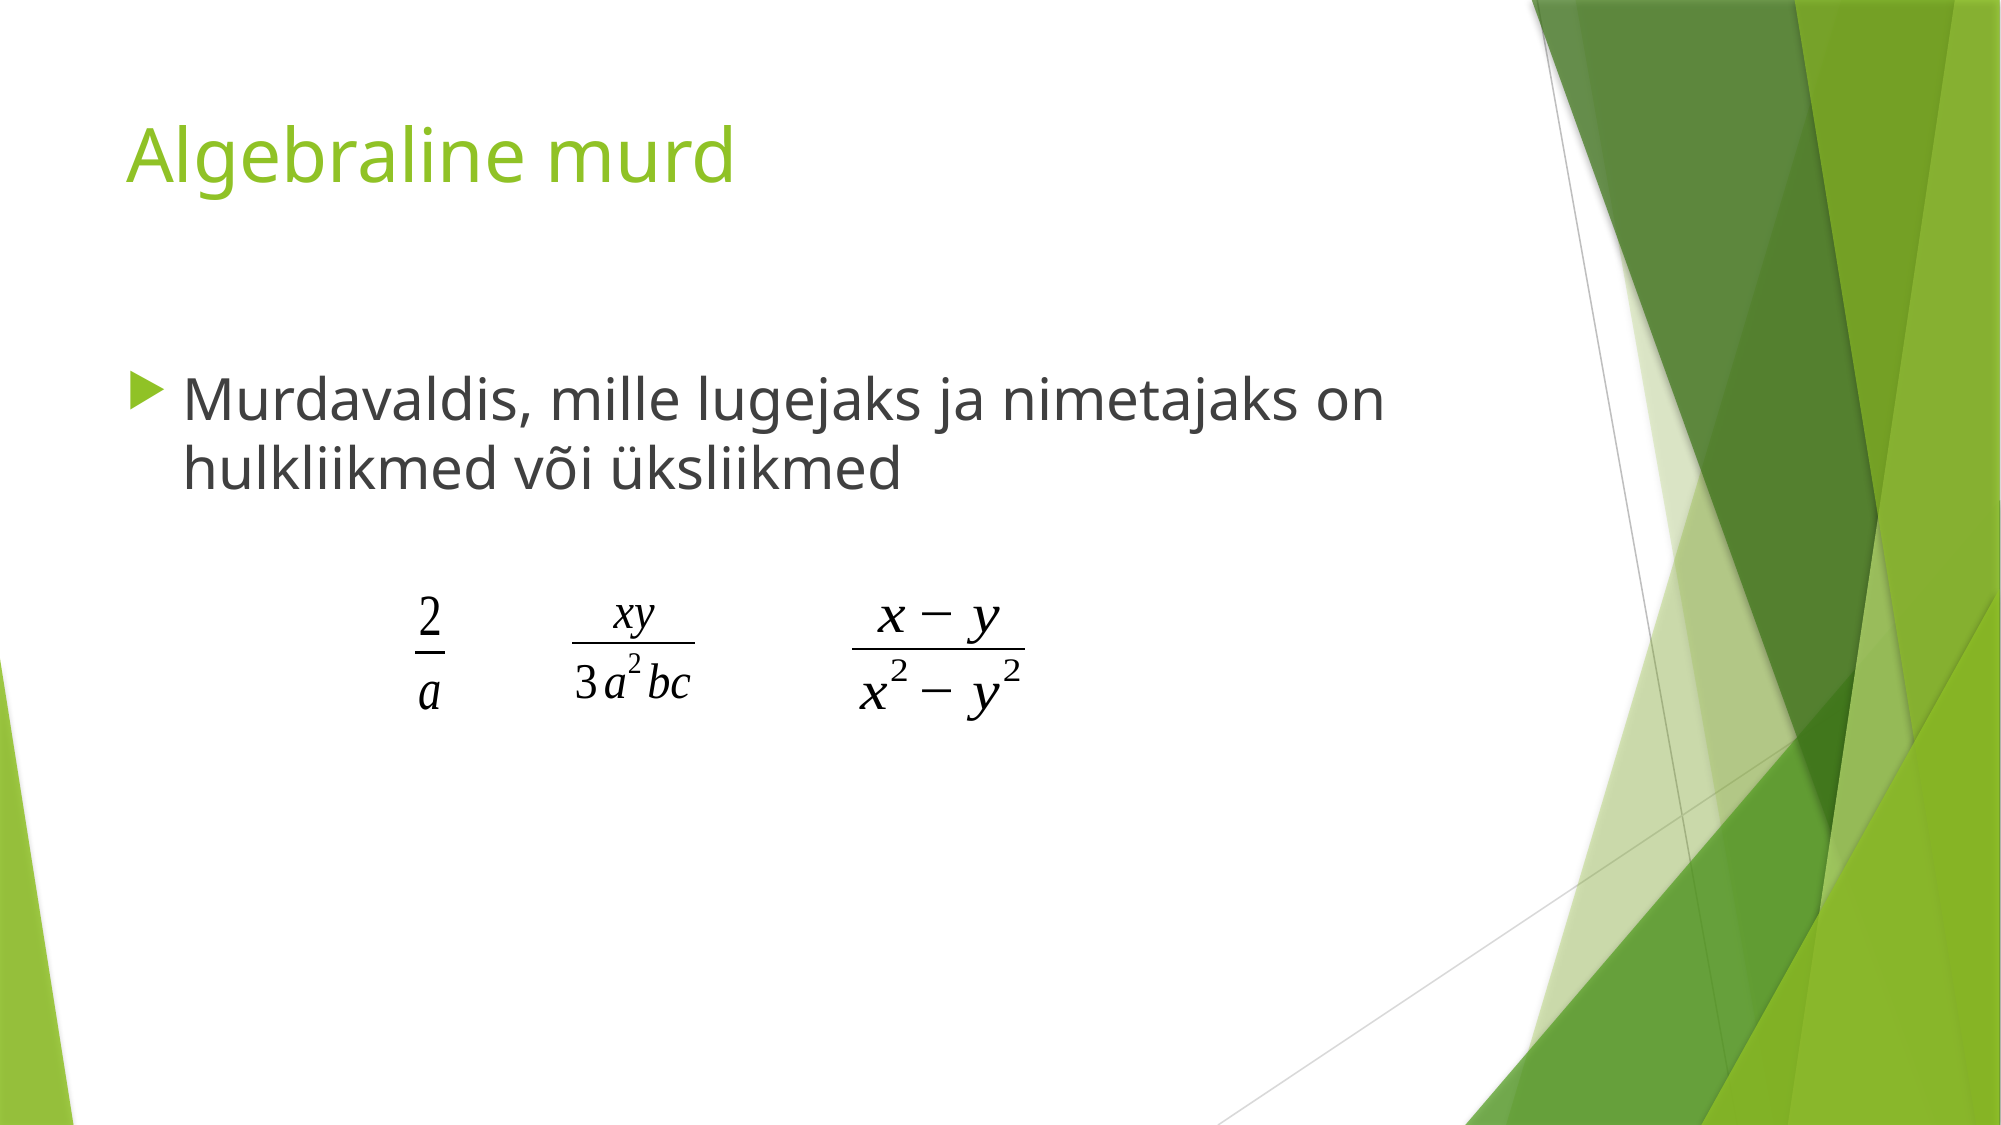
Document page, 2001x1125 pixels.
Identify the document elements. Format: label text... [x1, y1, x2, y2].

chart [843, 583, 1035, 722]
chart [565, 583, 703, 709]
chart [408, 583, 452, 722]
title Algebraline murd [111, 99, 1522, 317]
list Murdavaldis, mille lugejaks ja nimetajaks on hulkliikmed või üksliikmed [111, 354, 1522, 992]
